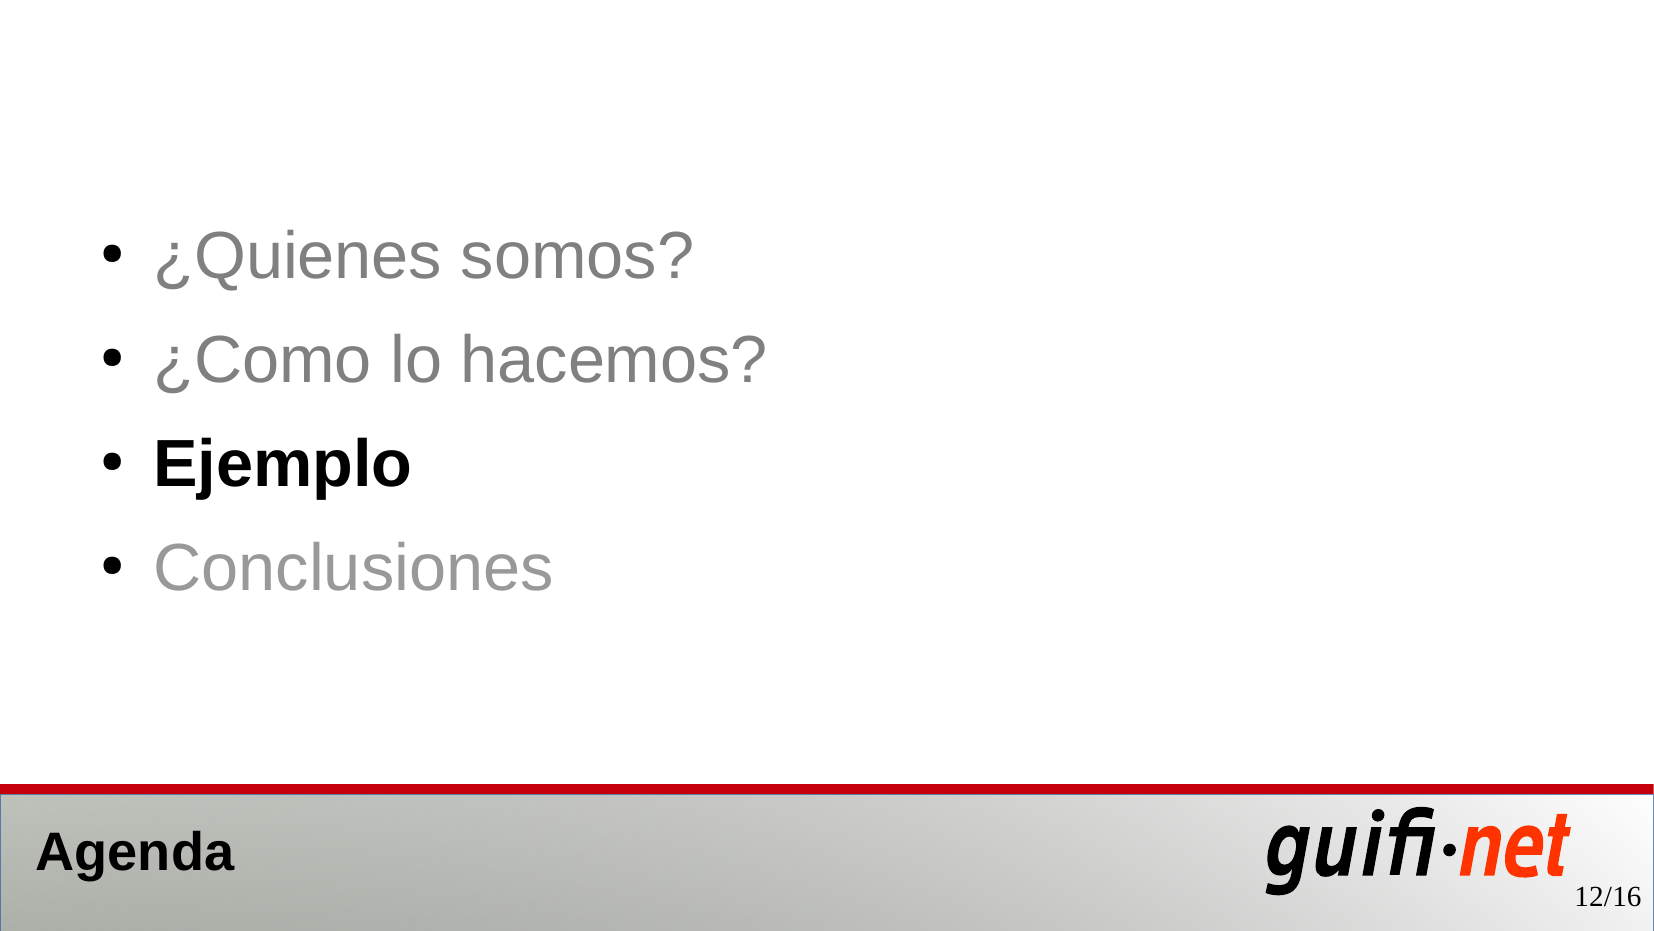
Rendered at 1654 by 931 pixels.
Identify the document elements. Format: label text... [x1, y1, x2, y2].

list ¿Quienes somos? ¿Como lo hacemos? Ejemplo Conclusiones [82, 217, 1571, 758]
title Agenda [35, 804, 1182, 898]
